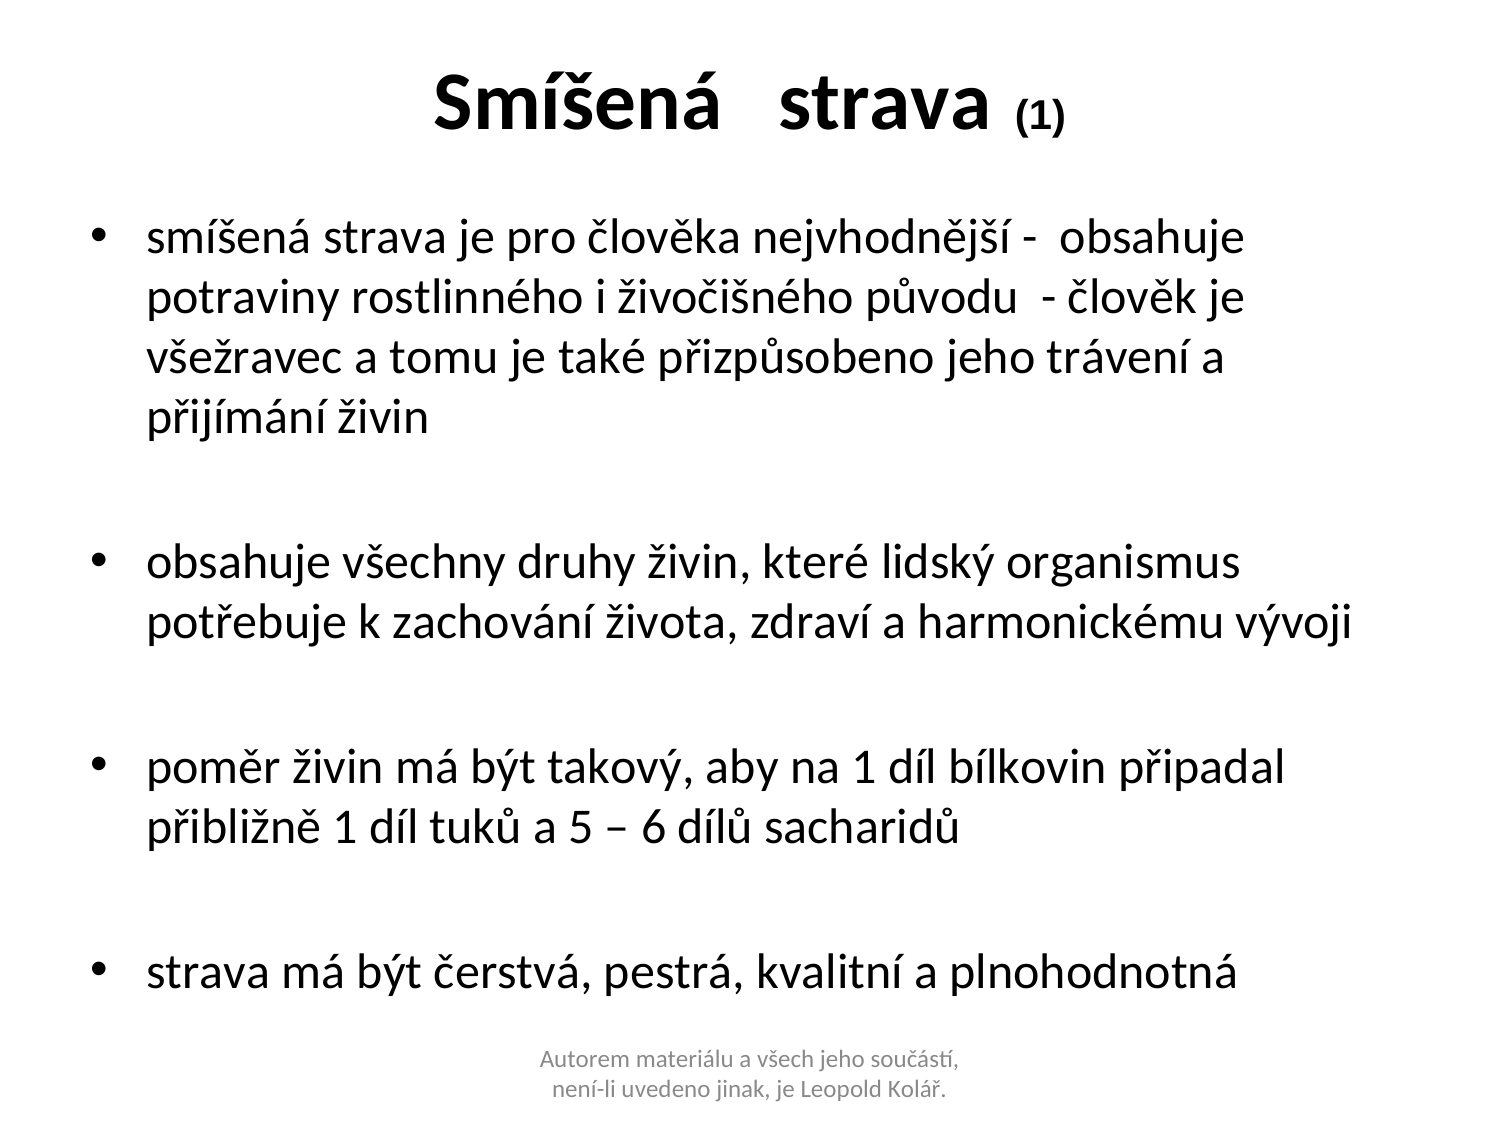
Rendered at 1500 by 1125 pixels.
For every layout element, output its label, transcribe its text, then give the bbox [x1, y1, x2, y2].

list smíšená strava je pro člověka nejvhodnější - obsahuje potraviny rostlinného i živočišného původu - člověk je všežravec a tomu je také přizpůsobeno jeho trávení a přijímání živin obsahuje všechny druhy živin, které lidský organismus potřebuje k zachování života, zdraví a harmonickému vývoji poměr živin má být takový, aby na 1 díl bílkovin připadal přibližně 1 díl tuků a 5 – 6 dílů sacharidů strava má být čerstvá, pestrá, kvalitní a plnohodnotná [75, 196, 1426, 1035]
title Smíšená strava (1) [75, 38, 1426, 154]
text_box Autorem materiálu a všech jeho součástí, není-li uvedeno jinak, je Leopold Kolář. [512, 1042, 988, 1103]
